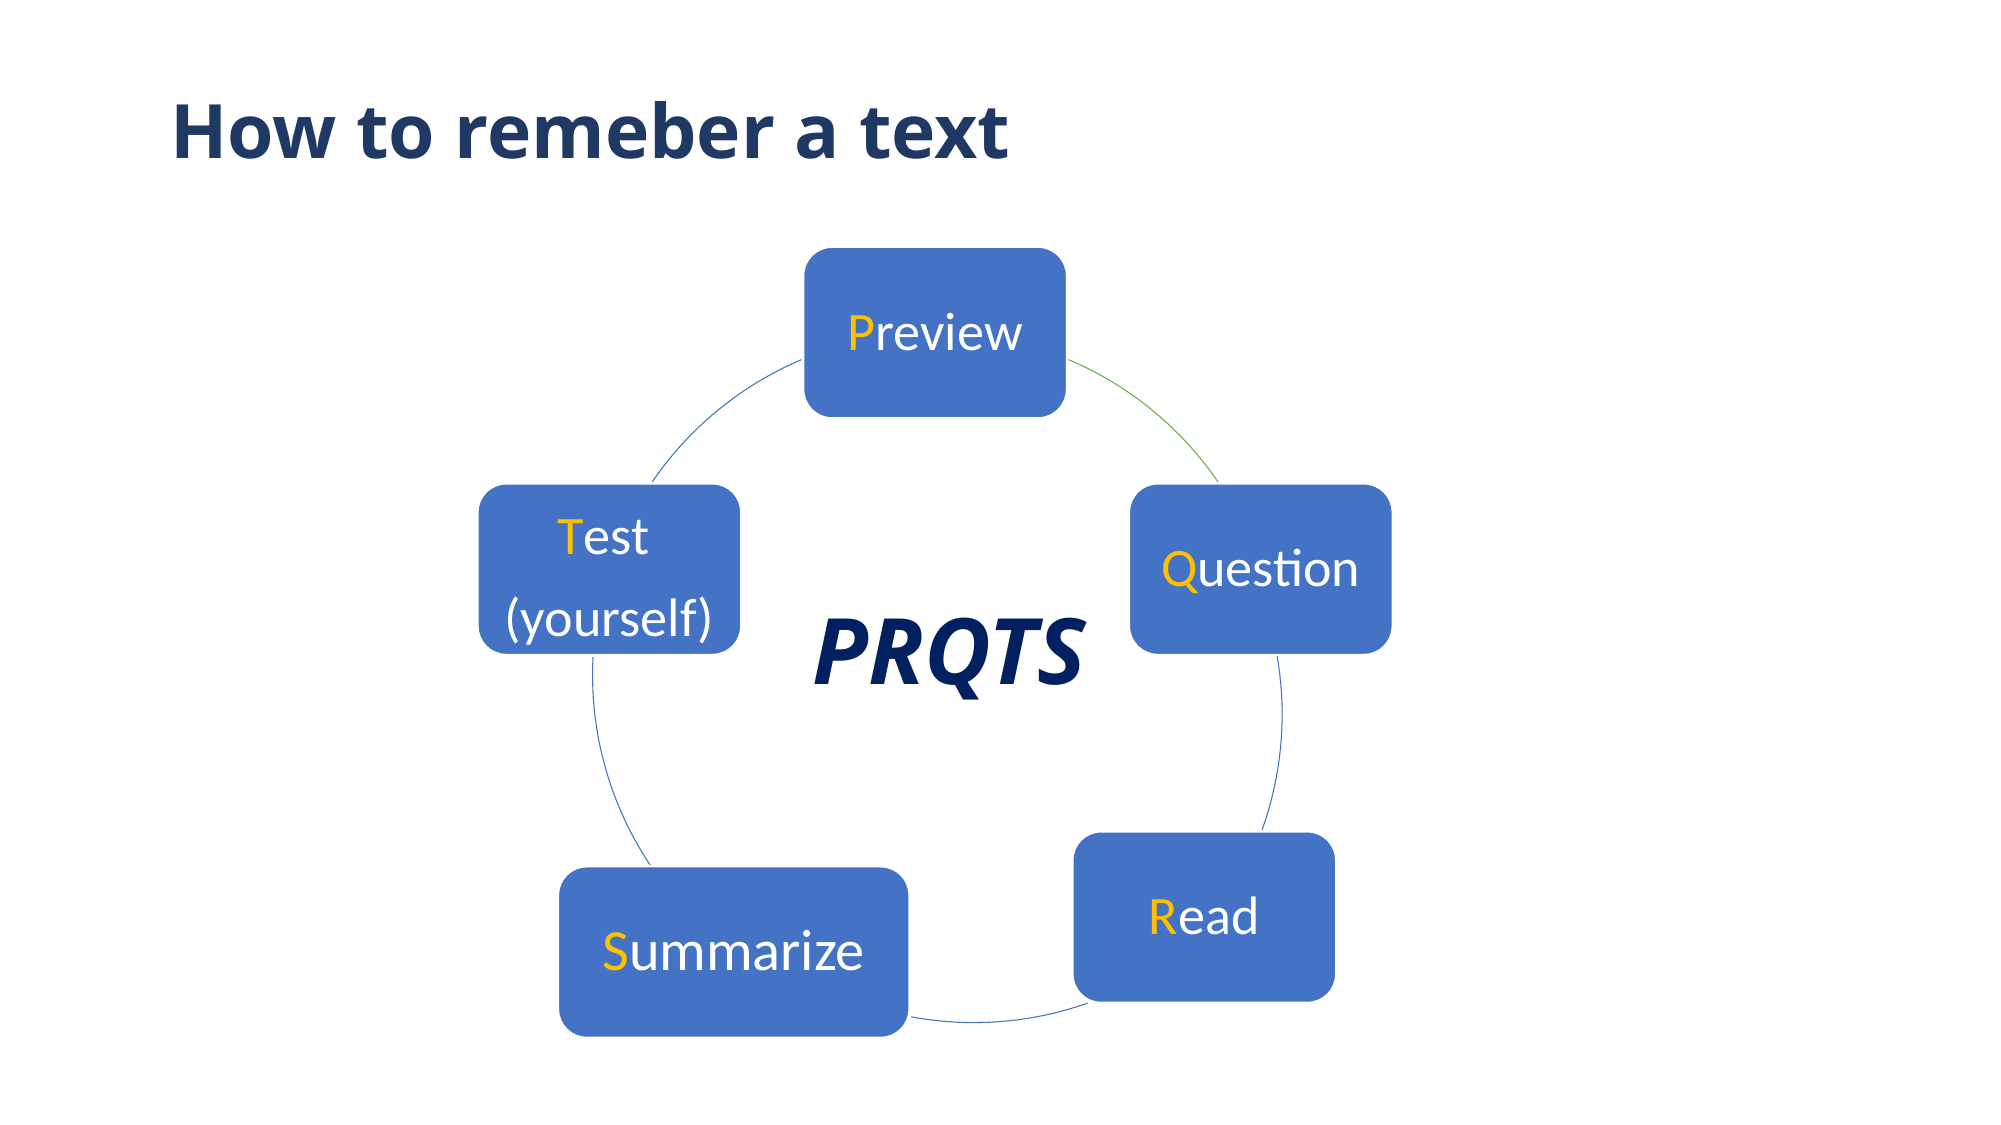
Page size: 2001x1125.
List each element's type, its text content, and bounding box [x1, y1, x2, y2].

text_box Question [1129, 483, 1393, 655]
text_box Preview [803, 246, 1067, 419]
text_box Read [1072, 831, 1337, 1003]
text_box Summarize [558, 866, 910, 1038]
text_box How to remeber a text [155, 75, 1677, 182]
text_box Test (yourself) [477, 483, 742, 655]
text_box PRQTS [797, 584, 1073, 712]
